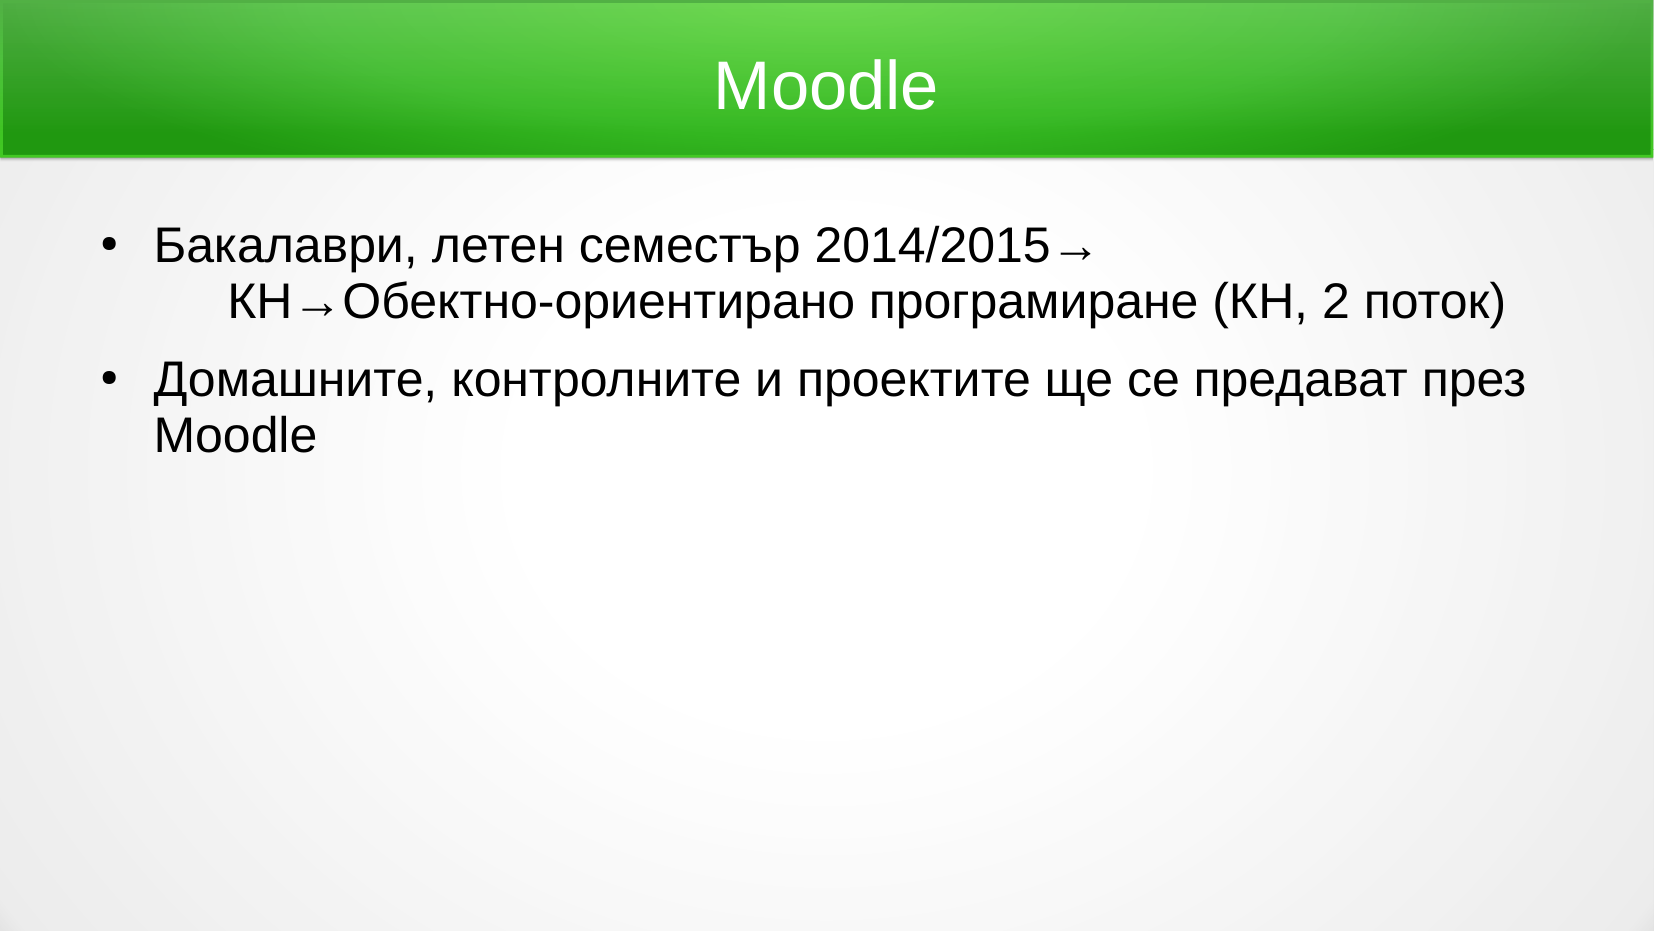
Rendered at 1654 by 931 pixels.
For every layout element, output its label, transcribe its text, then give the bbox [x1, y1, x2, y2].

title Moodle [82, 37, 1571, 135]
list Бакалаври, летен семестър 2014/2015→ КН→Обектно-ориентирано програмиране (КН, 2 поток) Домашните, контролните и проектите ще се предават през Moodle [82, 217, 1538, 758]
